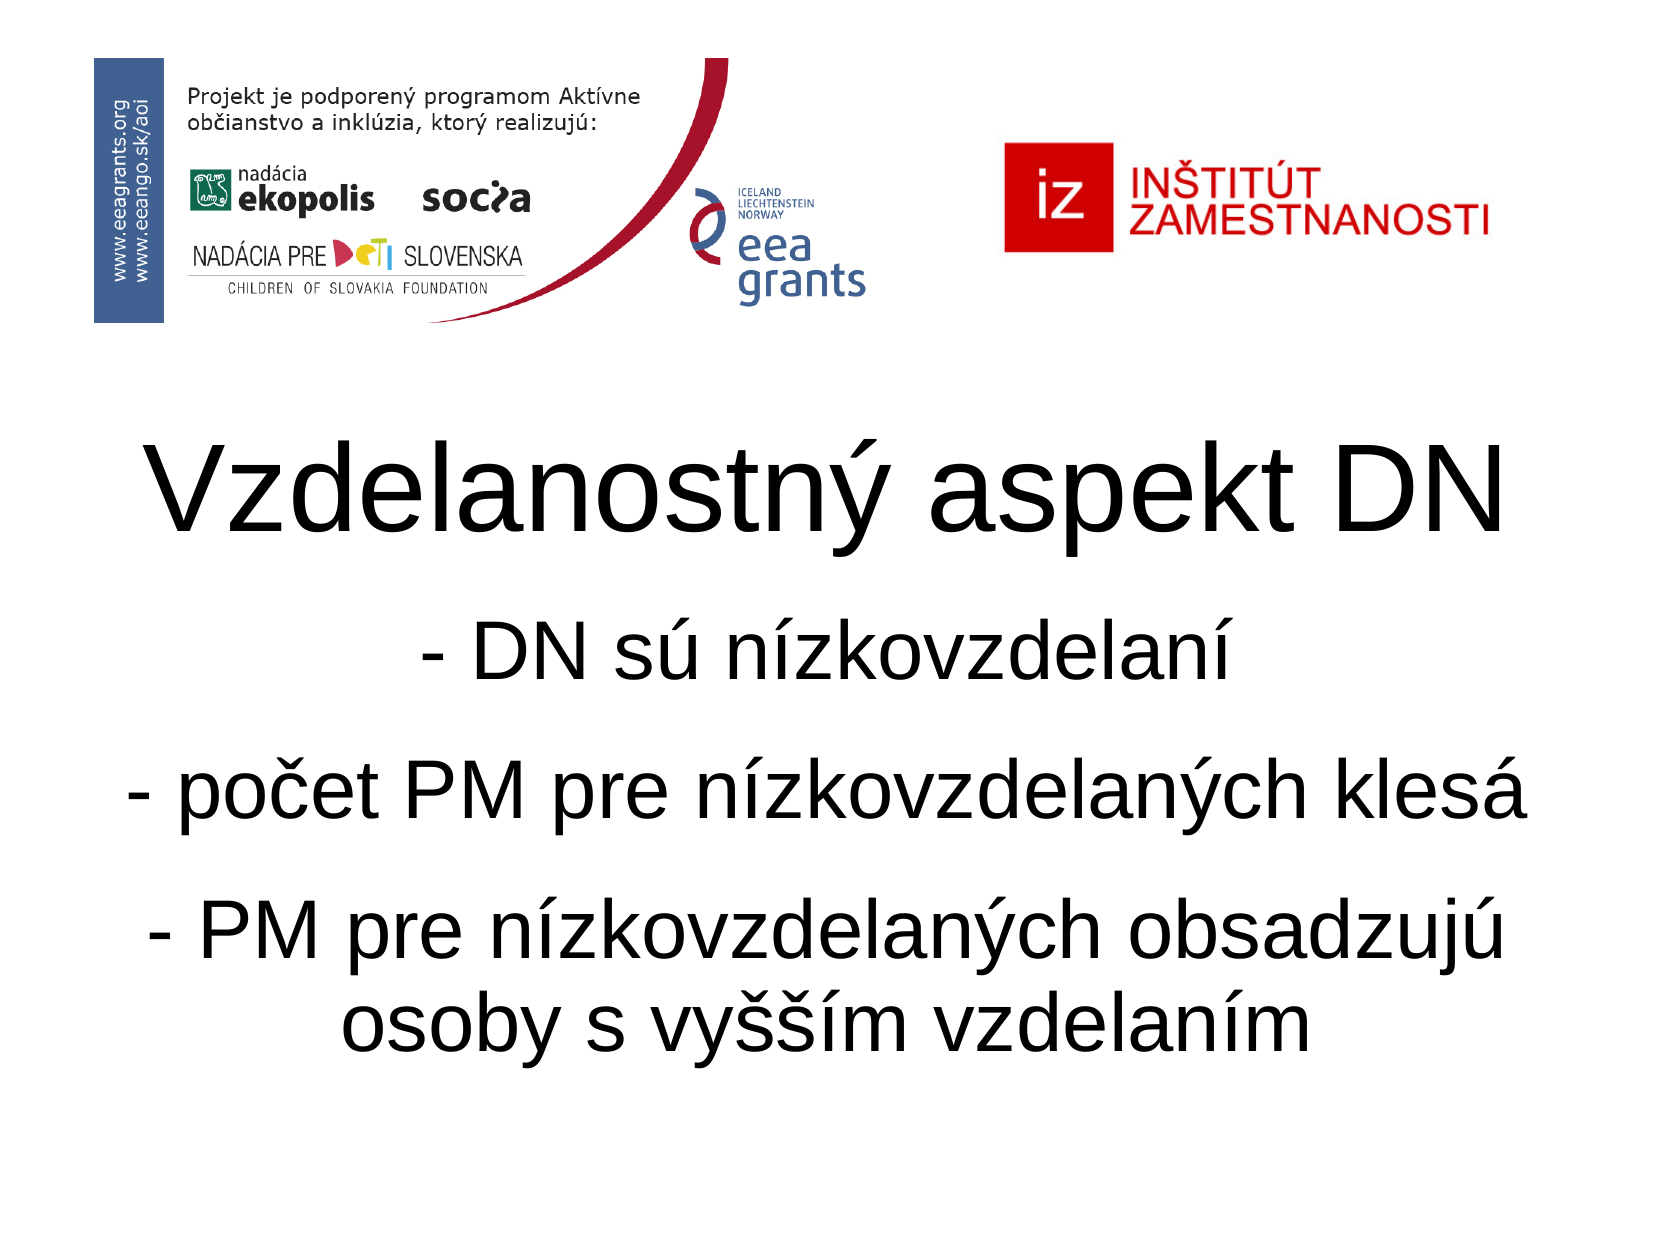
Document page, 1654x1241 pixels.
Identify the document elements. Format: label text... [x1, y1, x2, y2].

picture [94, 58, 887, 324]
subtitle Vzdelanostný aspekt DN - DN sú nízkovzdelaní - počet PM pre nízkovzdelaných klesá - PM pre nízkovzdelaných obsadzujú osoby s vyšším vzdelaním [82, 383, 1571, 1104]
picture [944, 47, 1548, 343]
